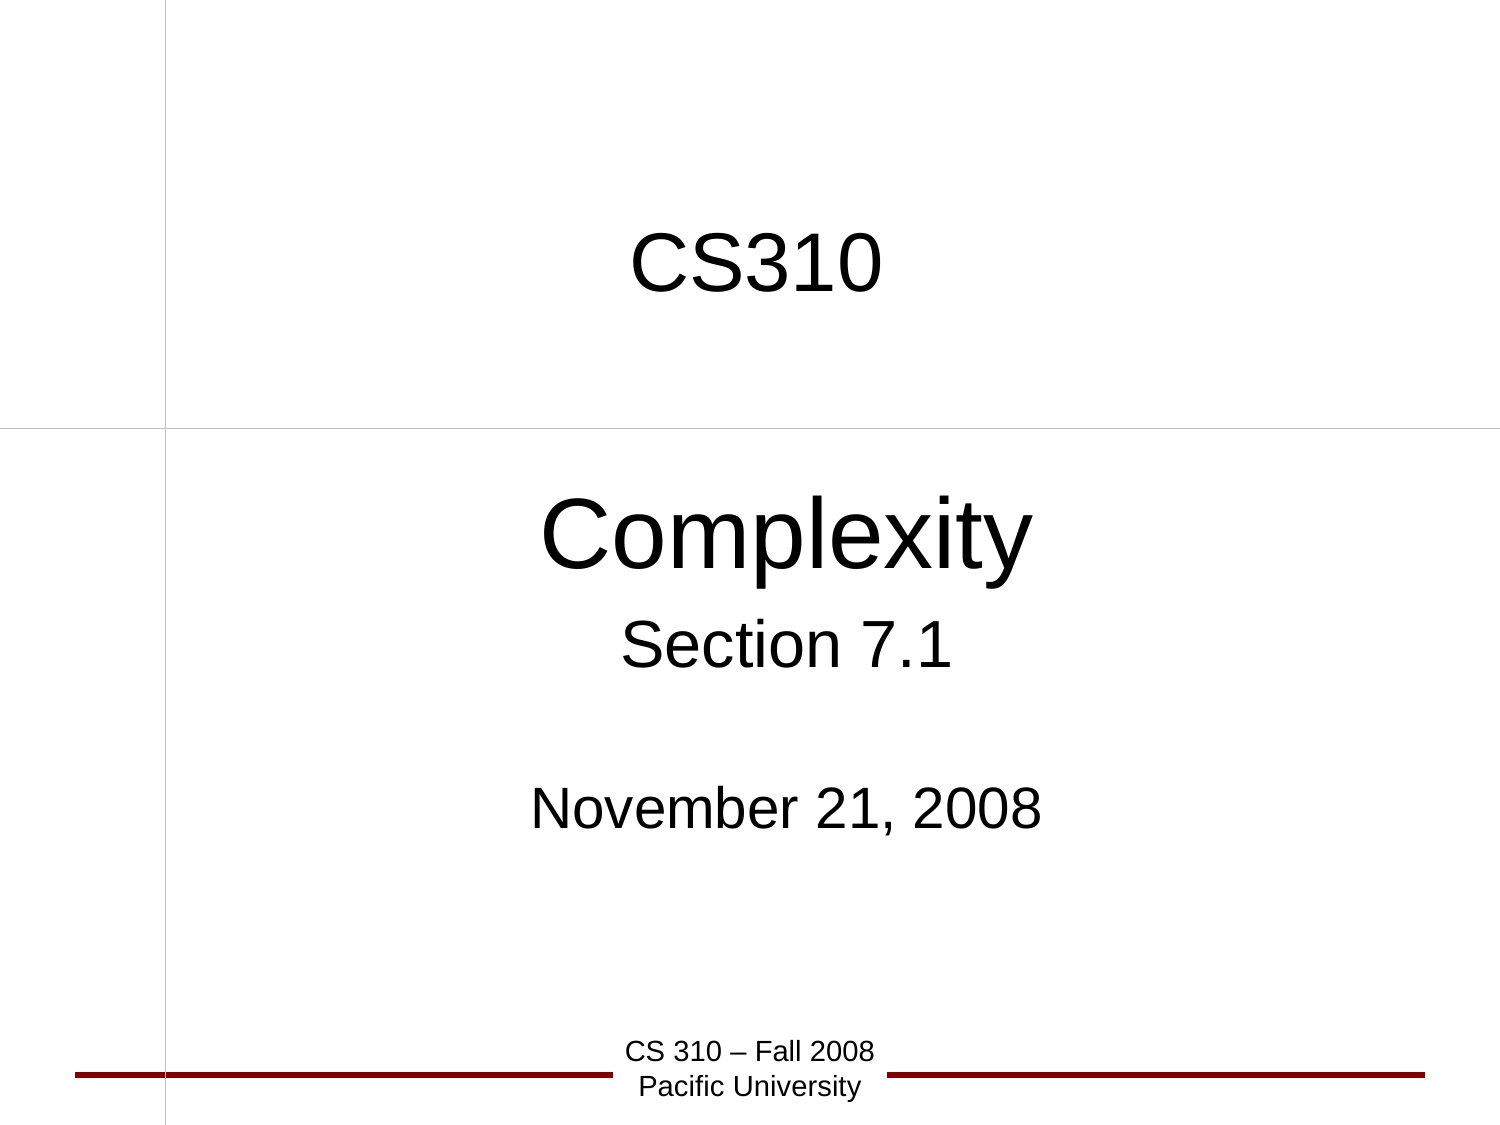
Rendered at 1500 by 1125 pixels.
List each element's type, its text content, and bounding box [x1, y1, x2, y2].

subtitle Complexity Section 7.1 November 21, 2008 [118, 470, 1456, 1006]
title CS310 [125, 87, 1388, 438]
